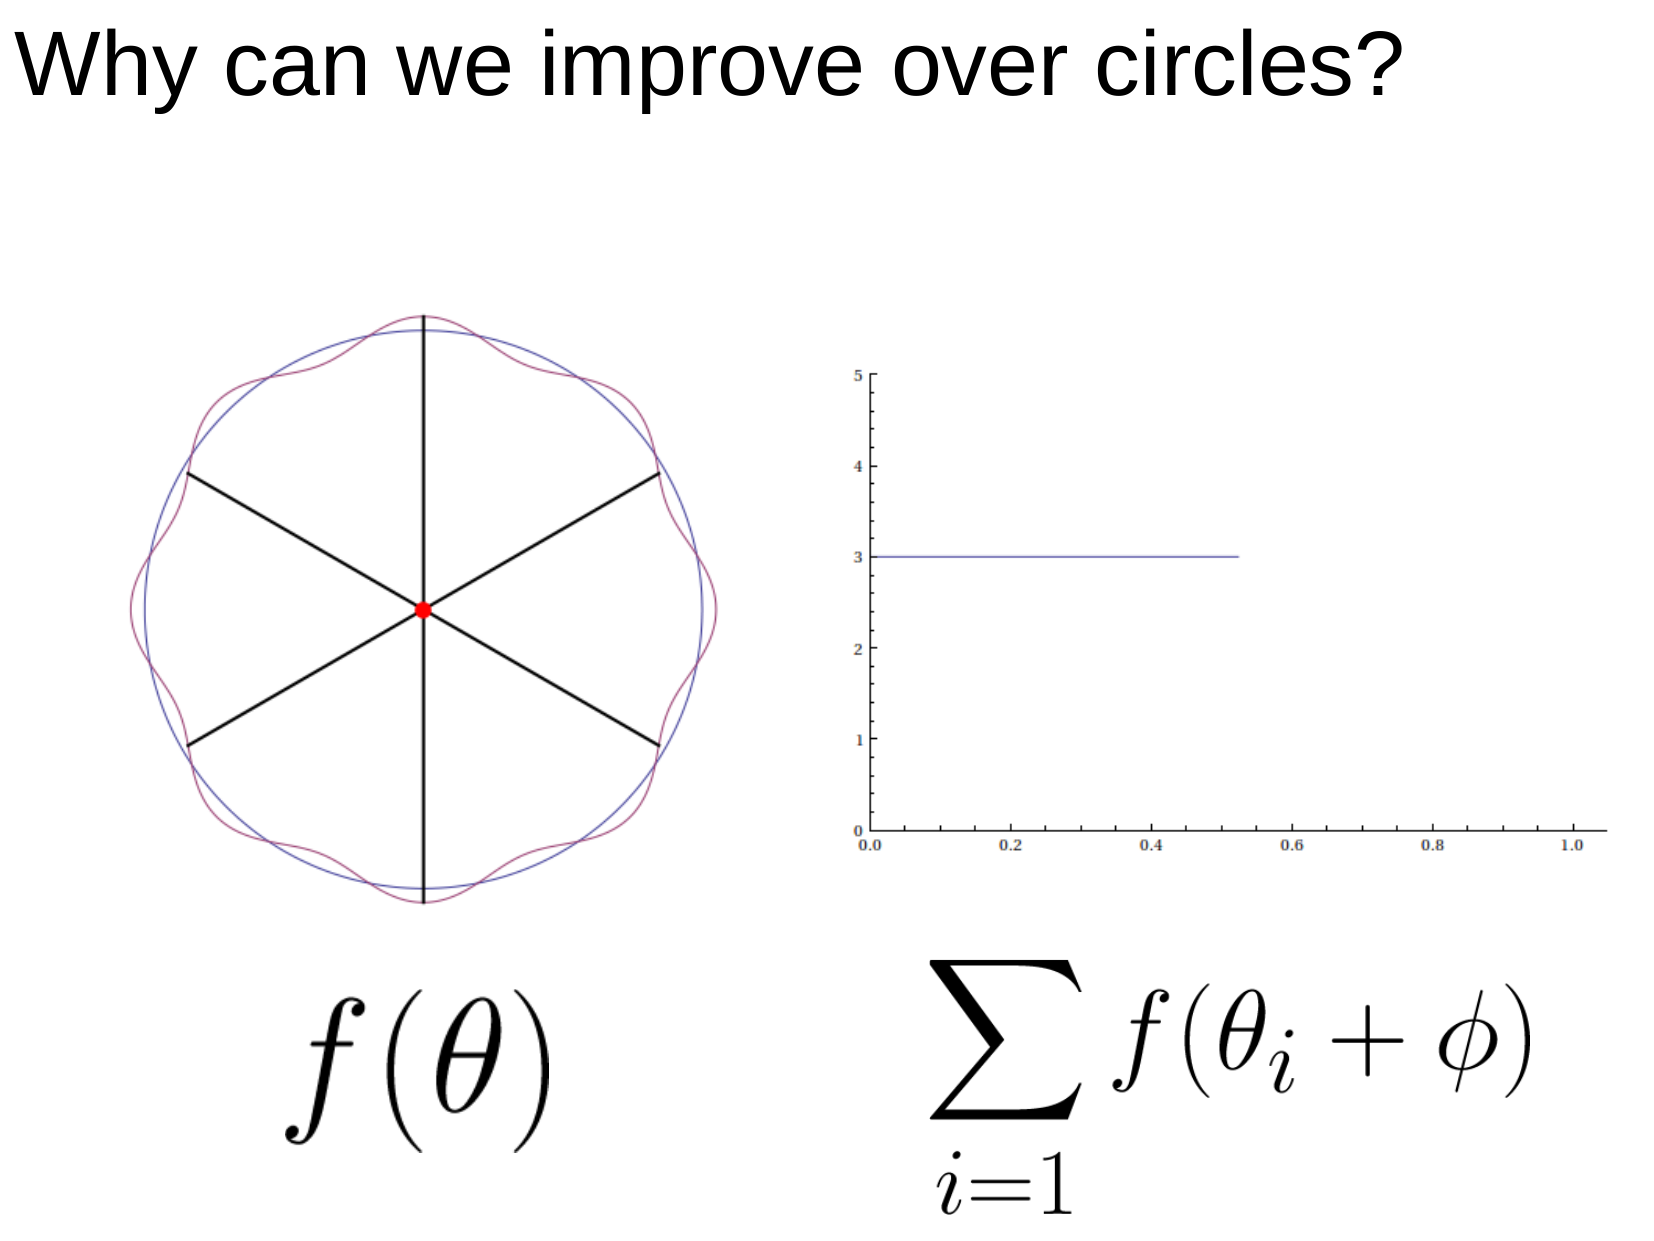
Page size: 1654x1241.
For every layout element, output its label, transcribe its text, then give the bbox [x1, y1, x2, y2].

text_box Why can we improve over circles? [0, 5, 1654, 123]
picture [46, 278, 1609, 1216]
picture [285, 989, 549, 1153]
